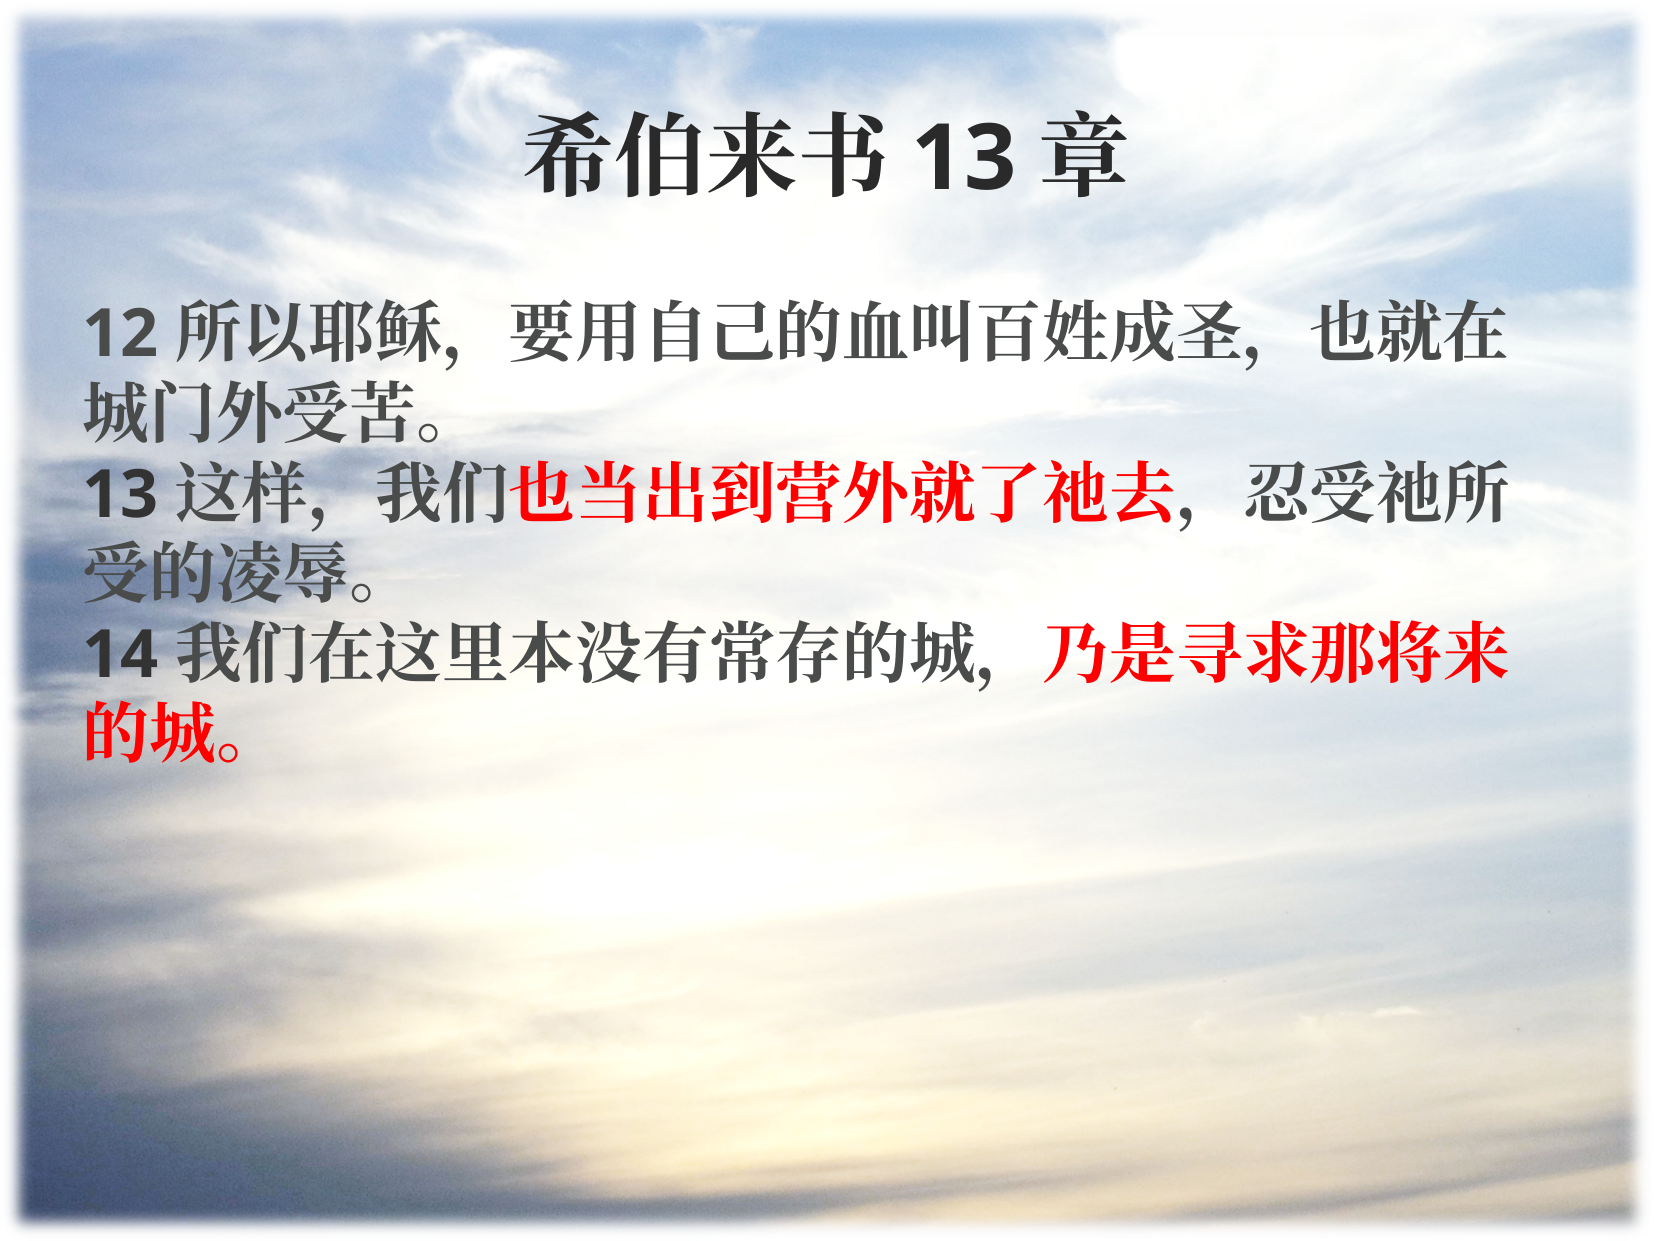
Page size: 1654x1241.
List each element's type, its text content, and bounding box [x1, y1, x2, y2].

title 希伯来书13章 [82, 49, 1571, 257]
picture [0, 0, 1654, 1241]
list 12所以耶稣，要用自己的血叫百姓成圣，也就在城门外受苦。 13这样，我们也当出到营外就了祂去，忍受祂所受的凌辱。 14我们在这里本没有常存的城，乃是寻求那将来的城。 [82, 290, 1571, 1109]
